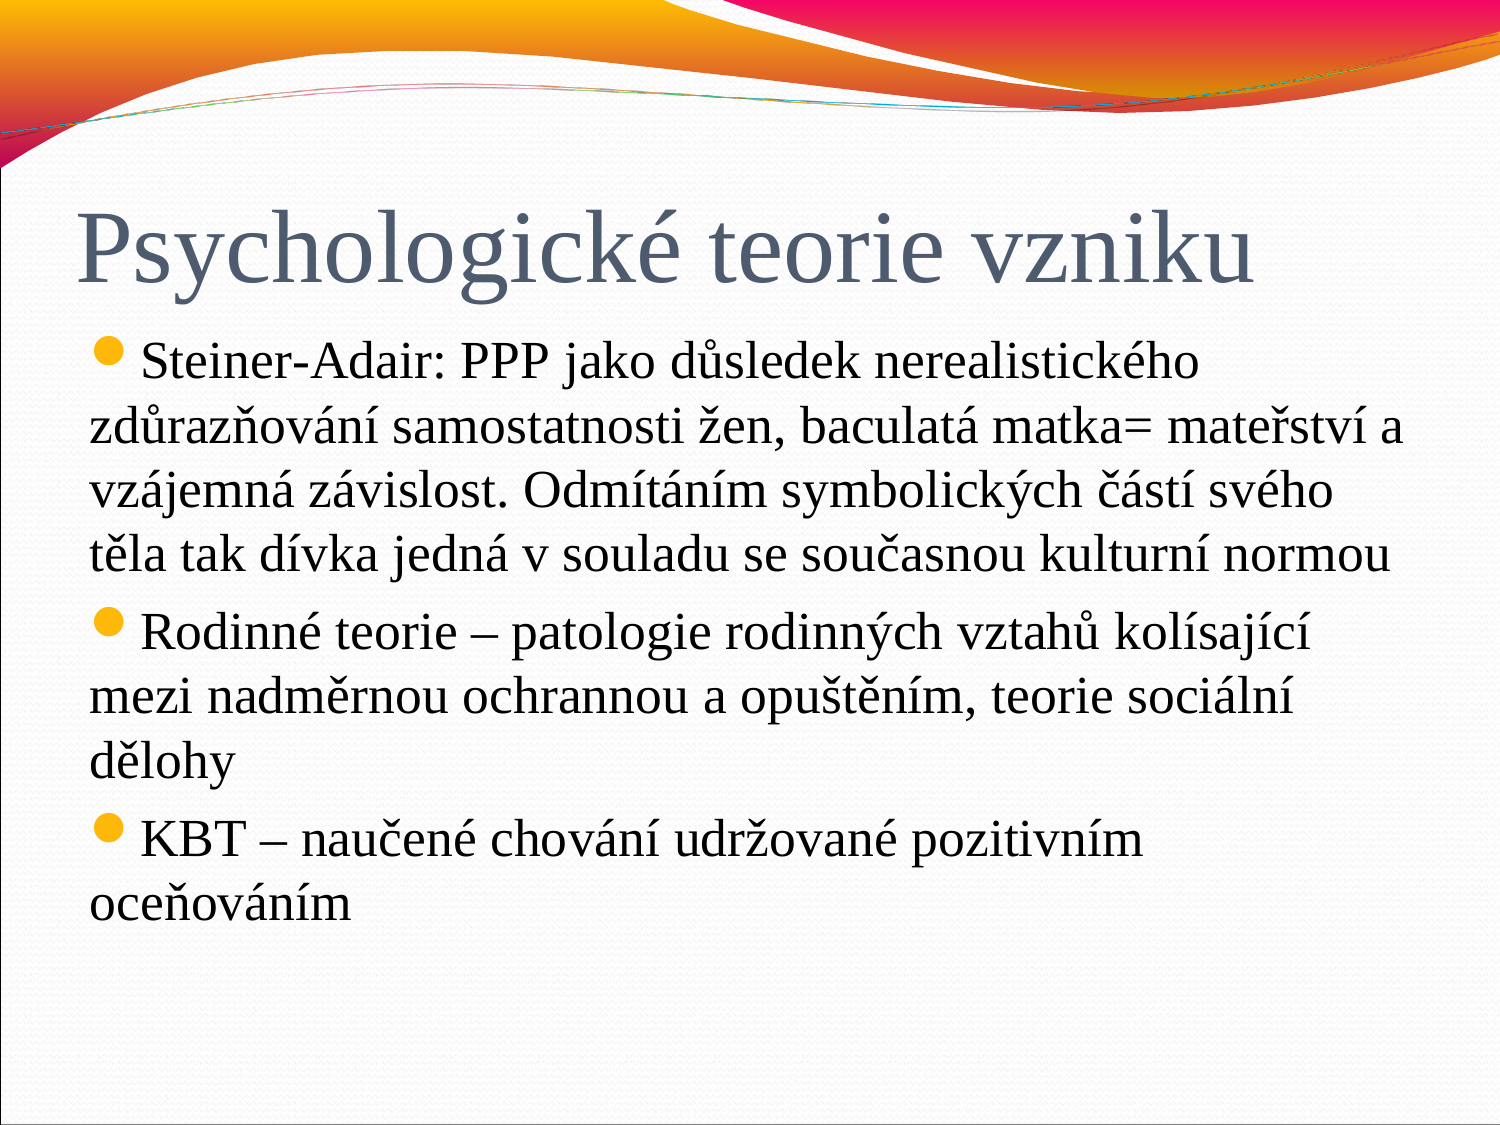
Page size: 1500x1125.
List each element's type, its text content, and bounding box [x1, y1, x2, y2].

title Psychologické teorie vzniku [75, 115, 1426, 304]
list Steiner-Adair: PPP jako důsledek nerealistického zdůrazňování samostatnosti žen, baculatá matka= mateřství a vzájemná závislost. Odmítáním symbolických částí svého těla tak dívka jedná v souladu se současnou kulturní normou Rodinné teorie – patologie rodinných vztahů kolísající mezi nadměrnou ochrannou a opuštěním, teorie sociální dělohy KBT – naučené chování udržované pozitivním oceňováním [75, 317, 1426, 884]
